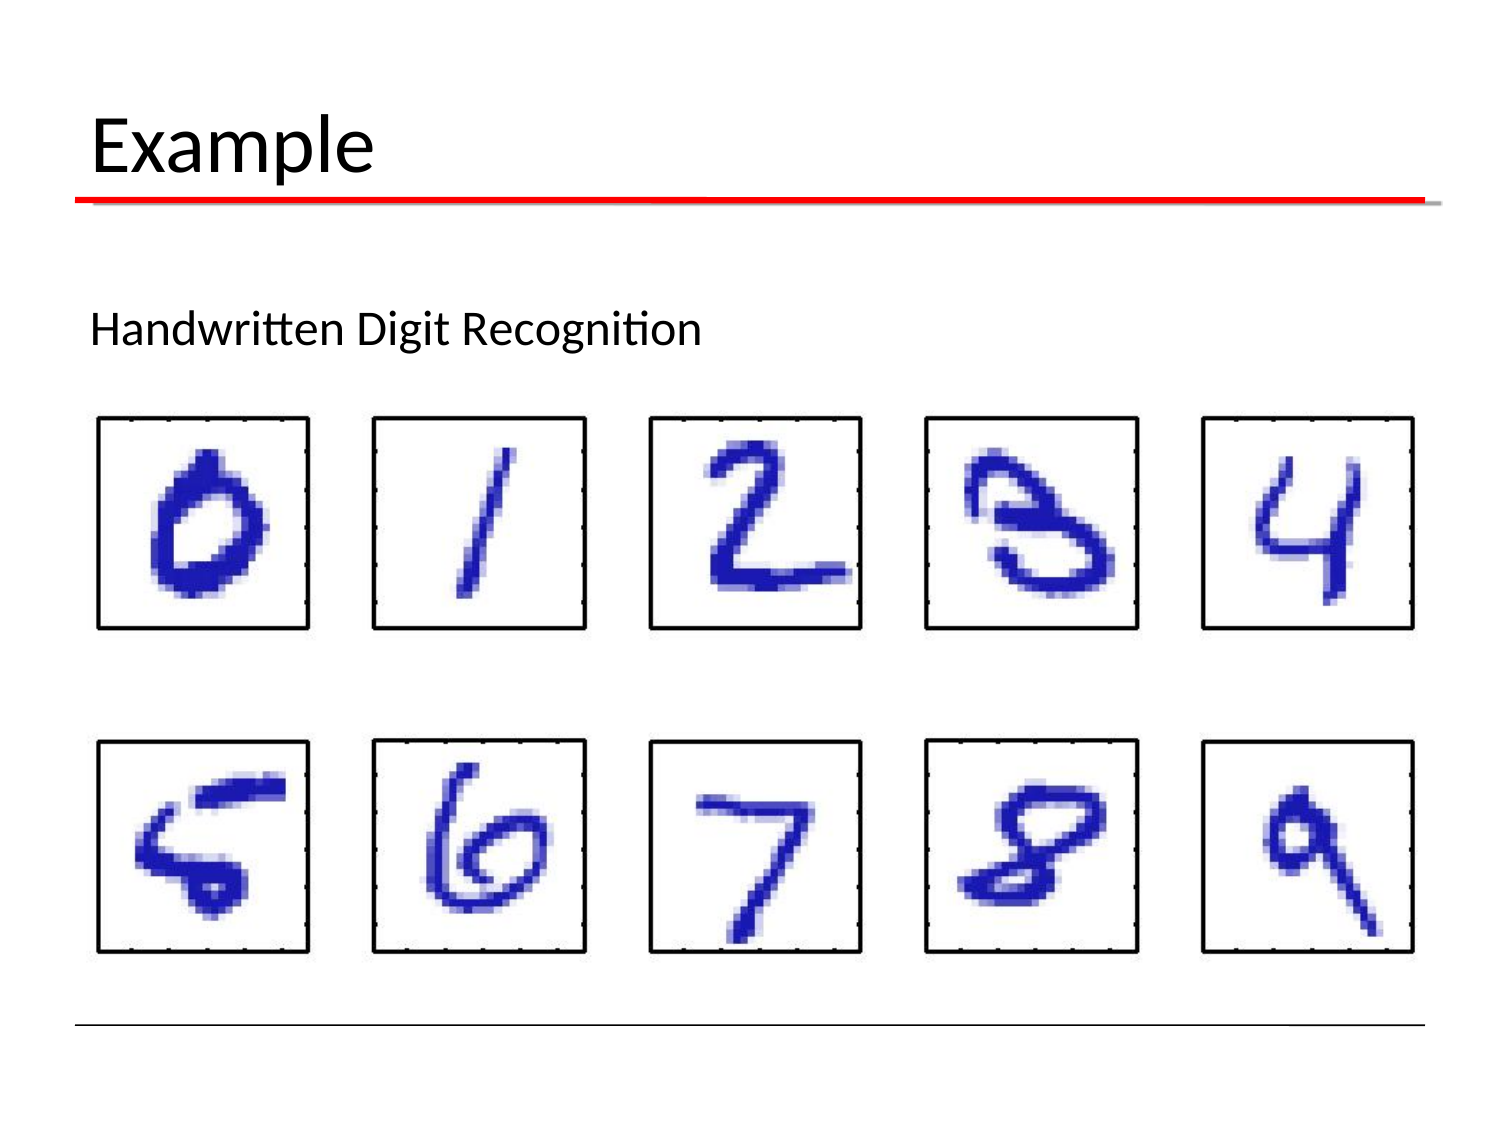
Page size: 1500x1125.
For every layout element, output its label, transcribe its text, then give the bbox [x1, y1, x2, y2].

title Example [75, 45, 1426, 233]
text_box [75, 399, 1438, 980]
text_box Handwritten Digit Recognition [74, 287, 726, 363]
